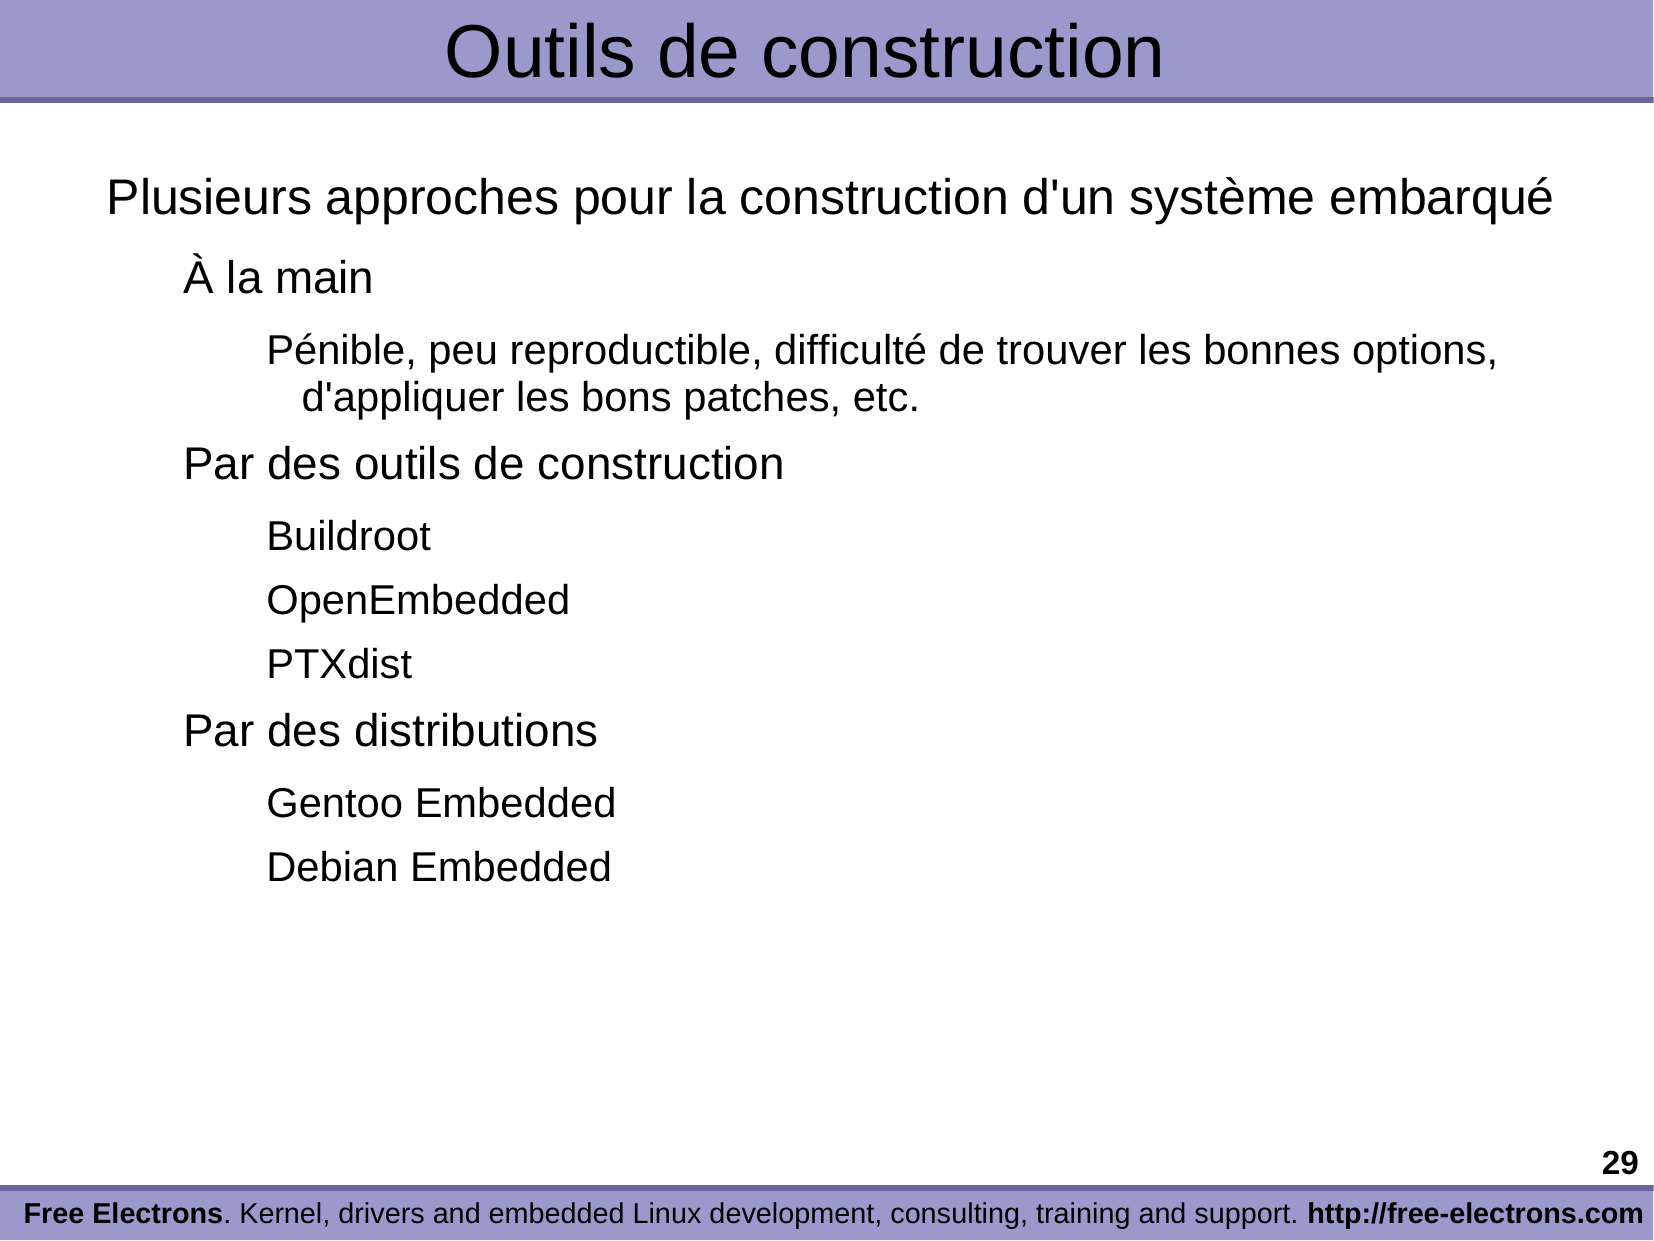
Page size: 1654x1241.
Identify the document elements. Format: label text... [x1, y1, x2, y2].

title Outils de construction [60, 4, 1551, 98]
list Plusieurs approches pour la construction d'un système embarqué À la main Pénible, peu reproductible, difficulté de trouver les bonnes options, d'appliquer les bons patches, etc. Par des outils de construction Buildroot OpenEmbedded PTXdist Par des distributions Gentoo Embedded Debian Embedded [89, 169, 1582, 1128]
